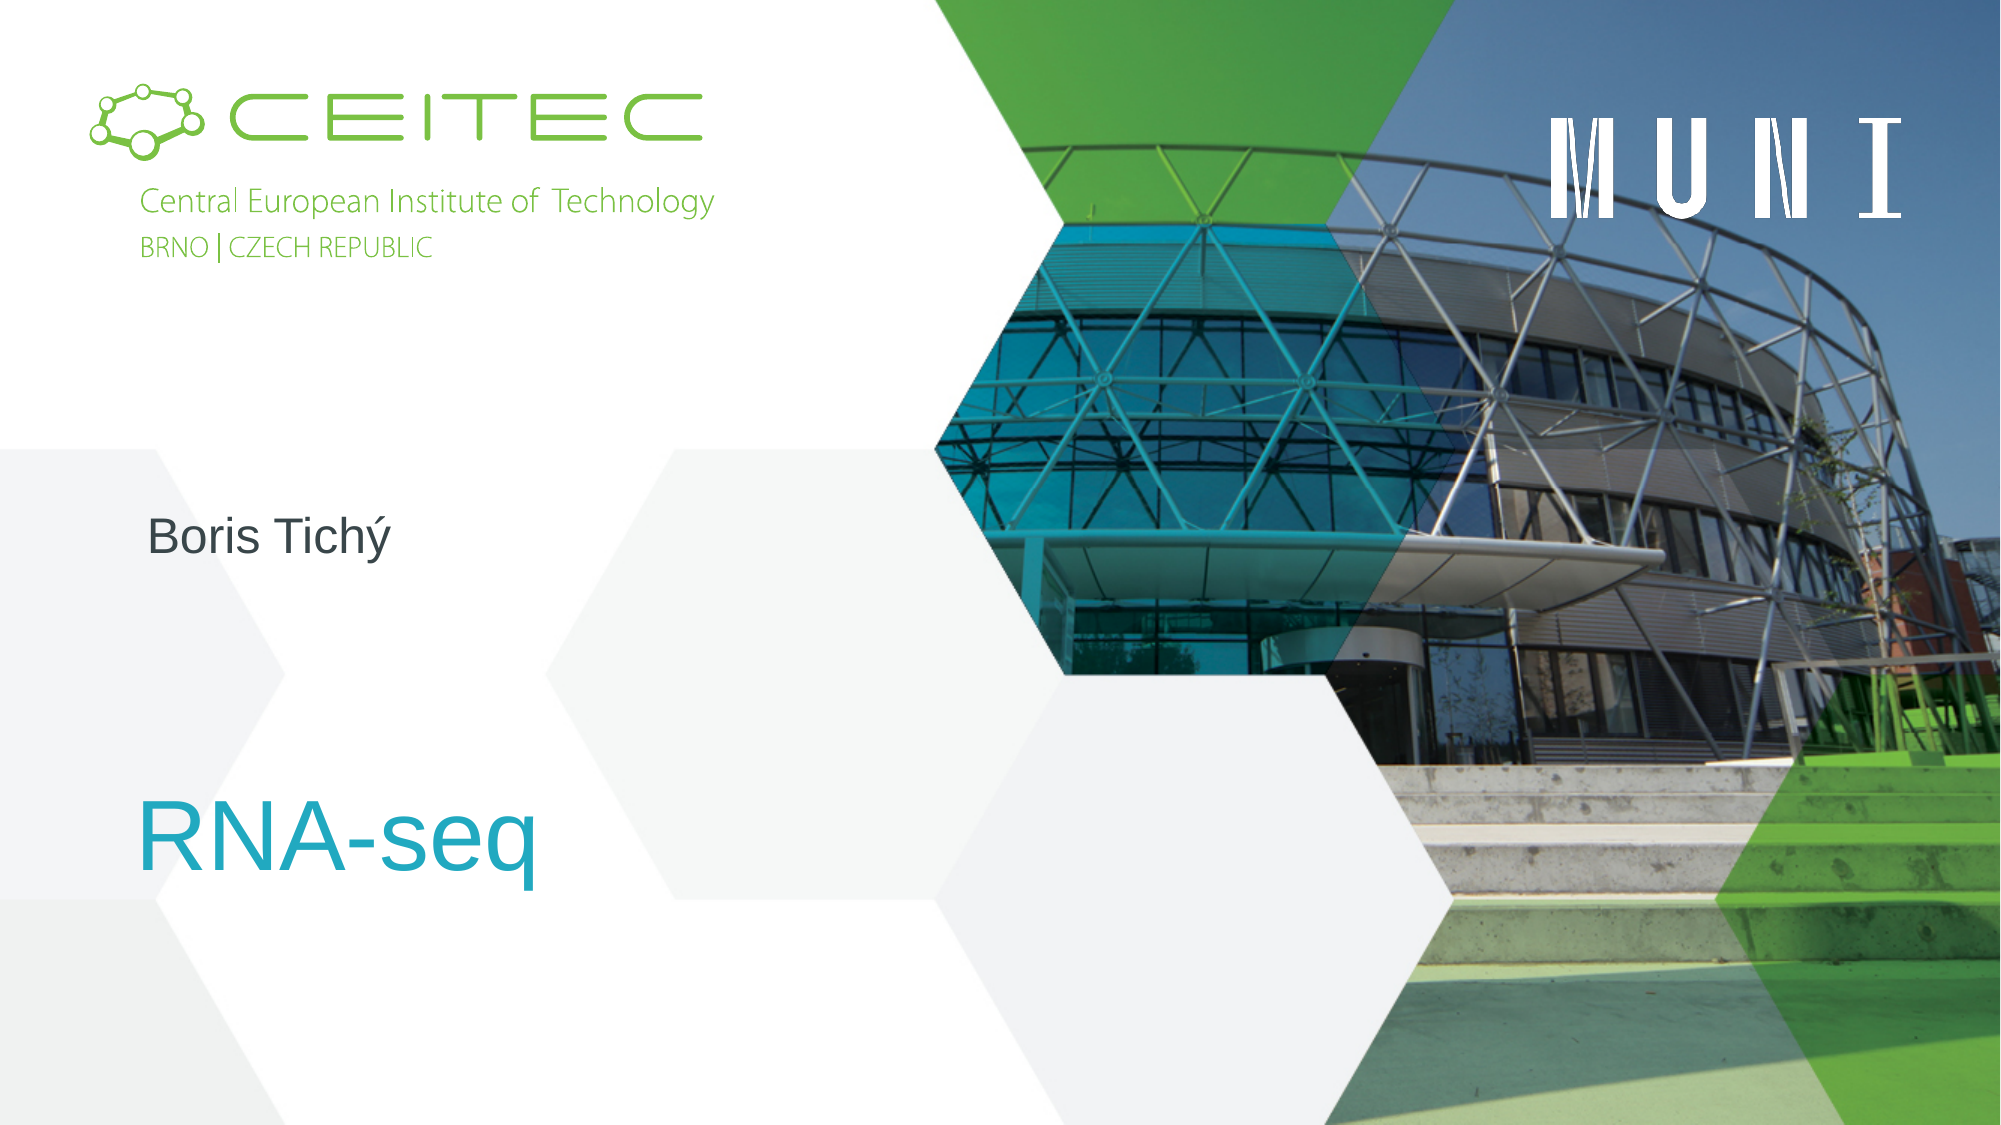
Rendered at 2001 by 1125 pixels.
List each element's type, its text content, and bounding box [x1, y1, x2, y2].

picture [0, 0, 2001, 1125]
text_box Boris Tichý [146, 452, 948, 623]
title RNA-seq [135, 622, 1536, 1053]
